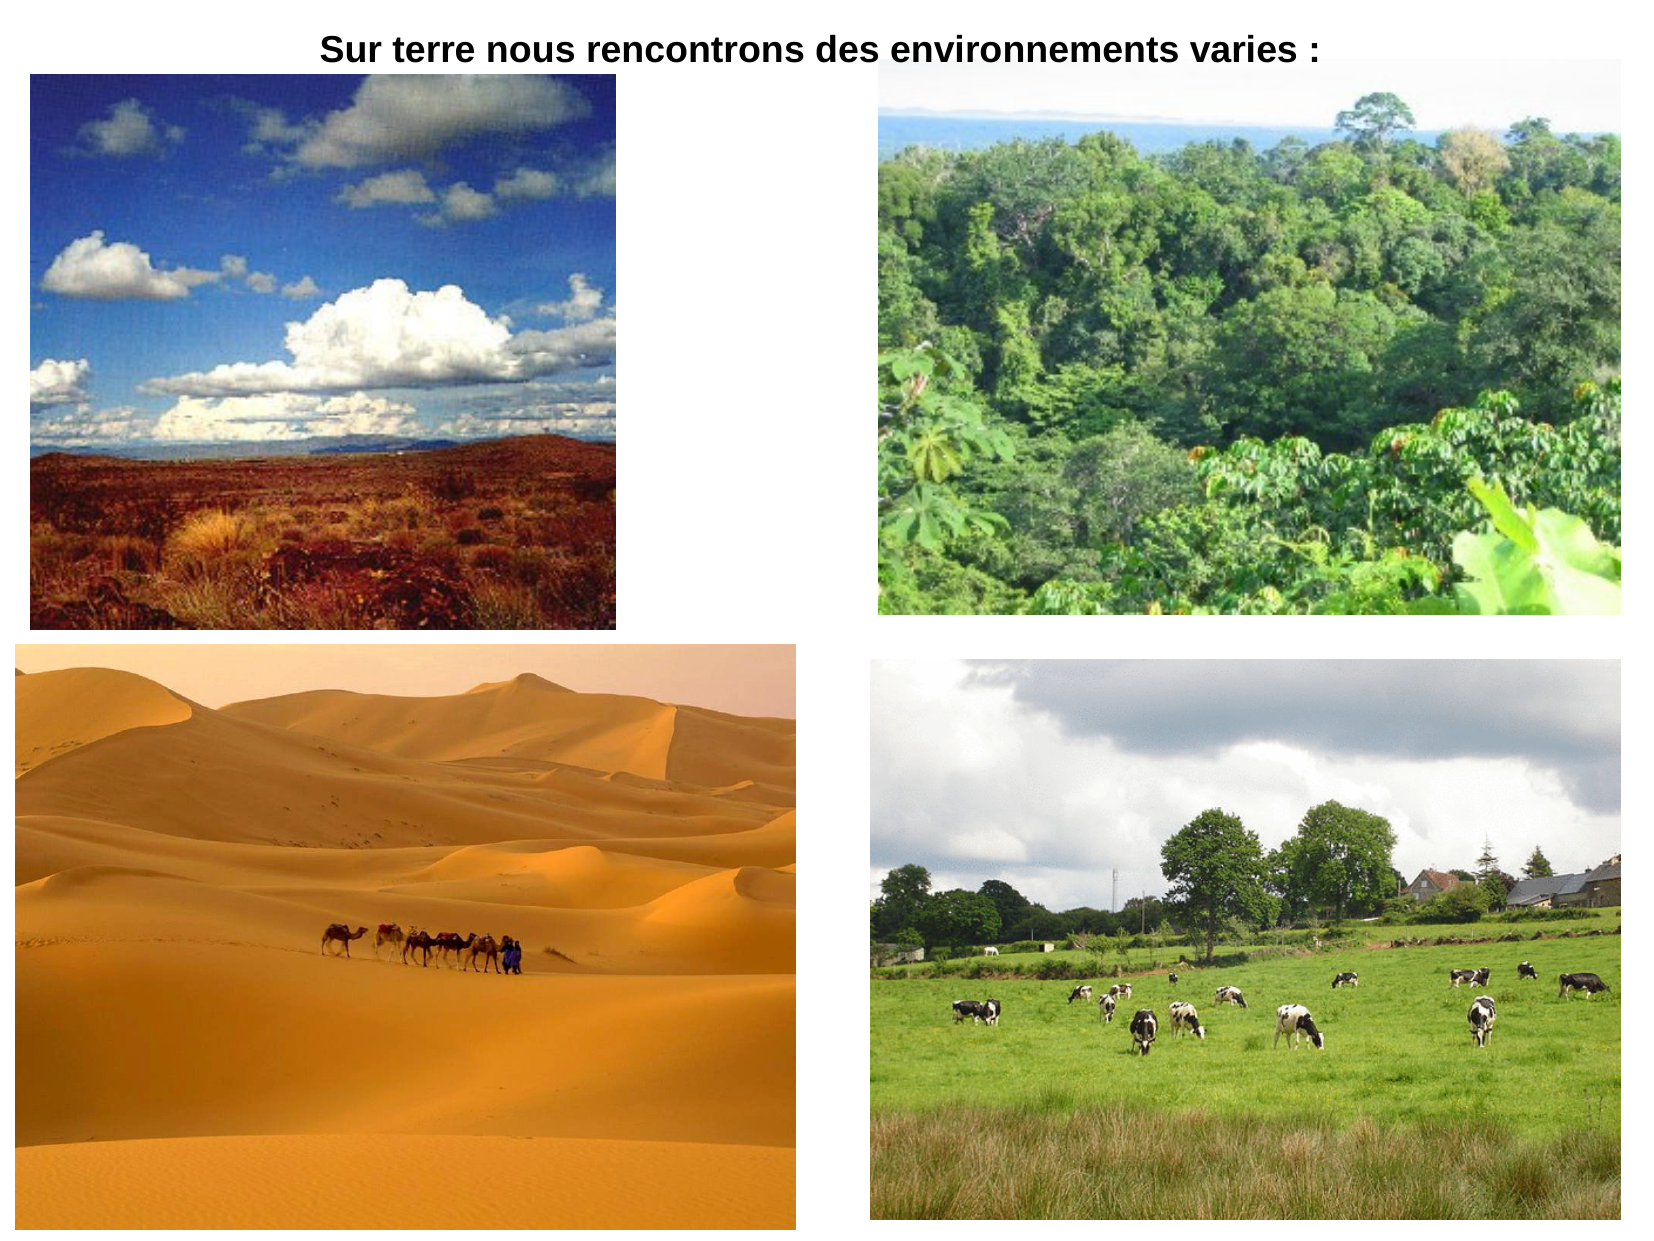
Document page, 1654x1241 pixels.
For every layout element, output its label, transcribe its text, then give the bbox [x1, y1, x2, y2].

picture [15, 644, 796, 1231]
picture [878, 59, 1621, 616]
text_box Sur terre nous rencontrons des environnements varies : [304, 21, 1351, 121]
picture [30, 74, 616, 631]
picture [870, 659, 1621, 1220]
